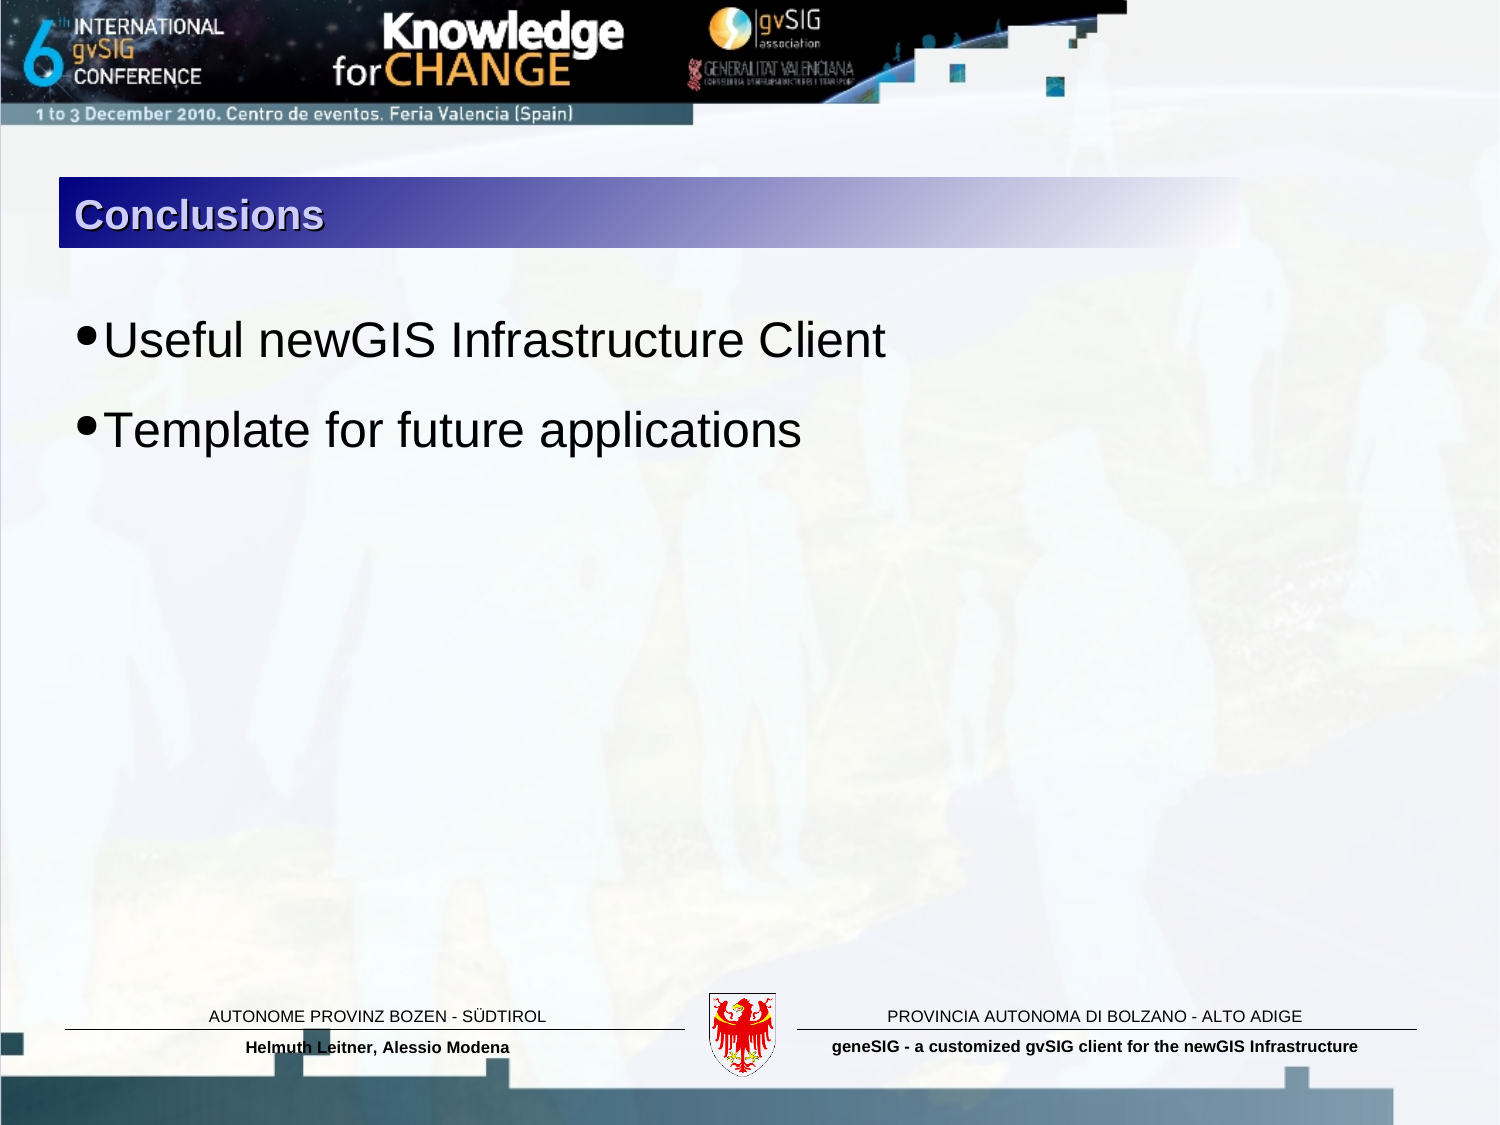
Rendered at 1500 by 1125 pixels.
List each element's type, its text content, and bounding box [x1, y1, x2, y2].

picture [0, 0, 1500, 1125]
text_box Conclusions [59, 177, 1241, 248]
text_box Useful newGIS Infrastructure Client Template for future applications [59, 270, 1418, 466]
